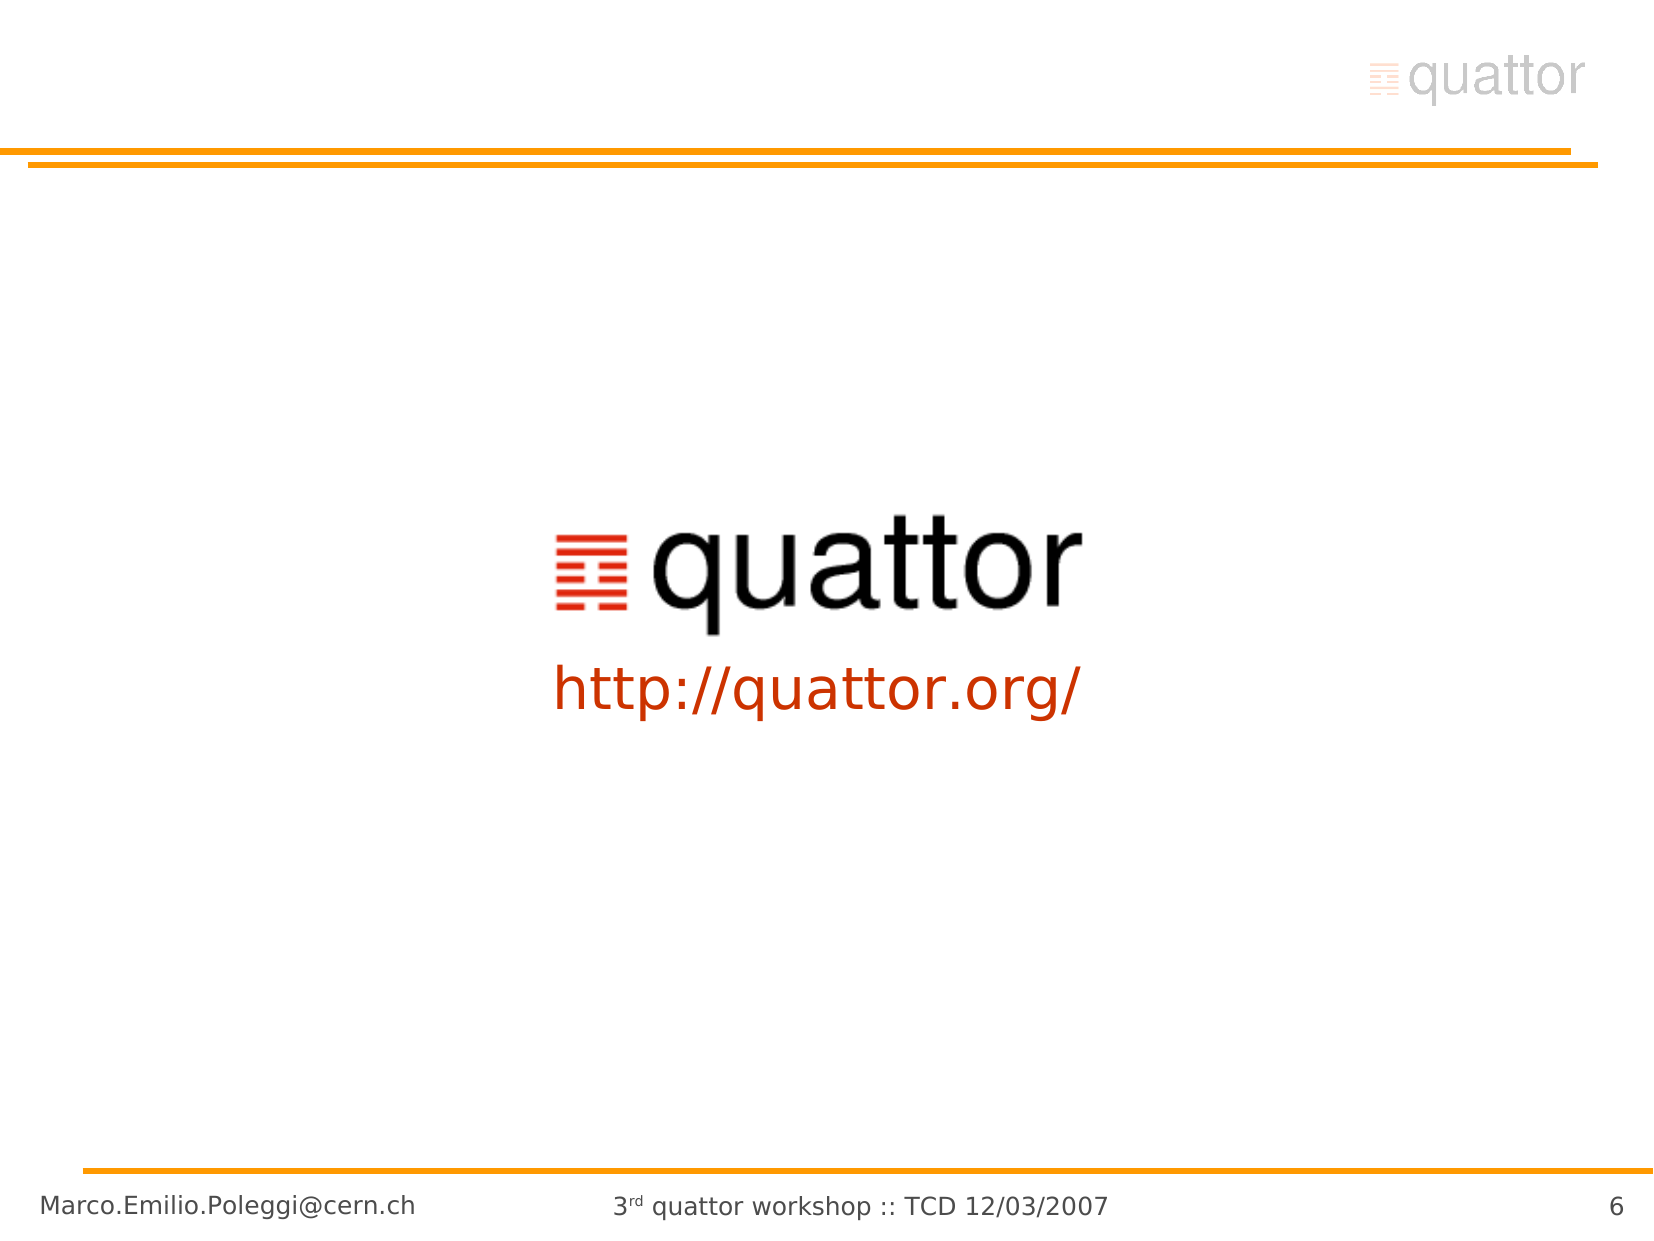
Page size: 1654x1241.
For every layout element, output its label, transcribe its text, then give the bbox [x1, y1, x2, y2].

text_box http://quattor.org/ [529, 648, 1106, 758]
picture [476, 385, 1251, 761]
